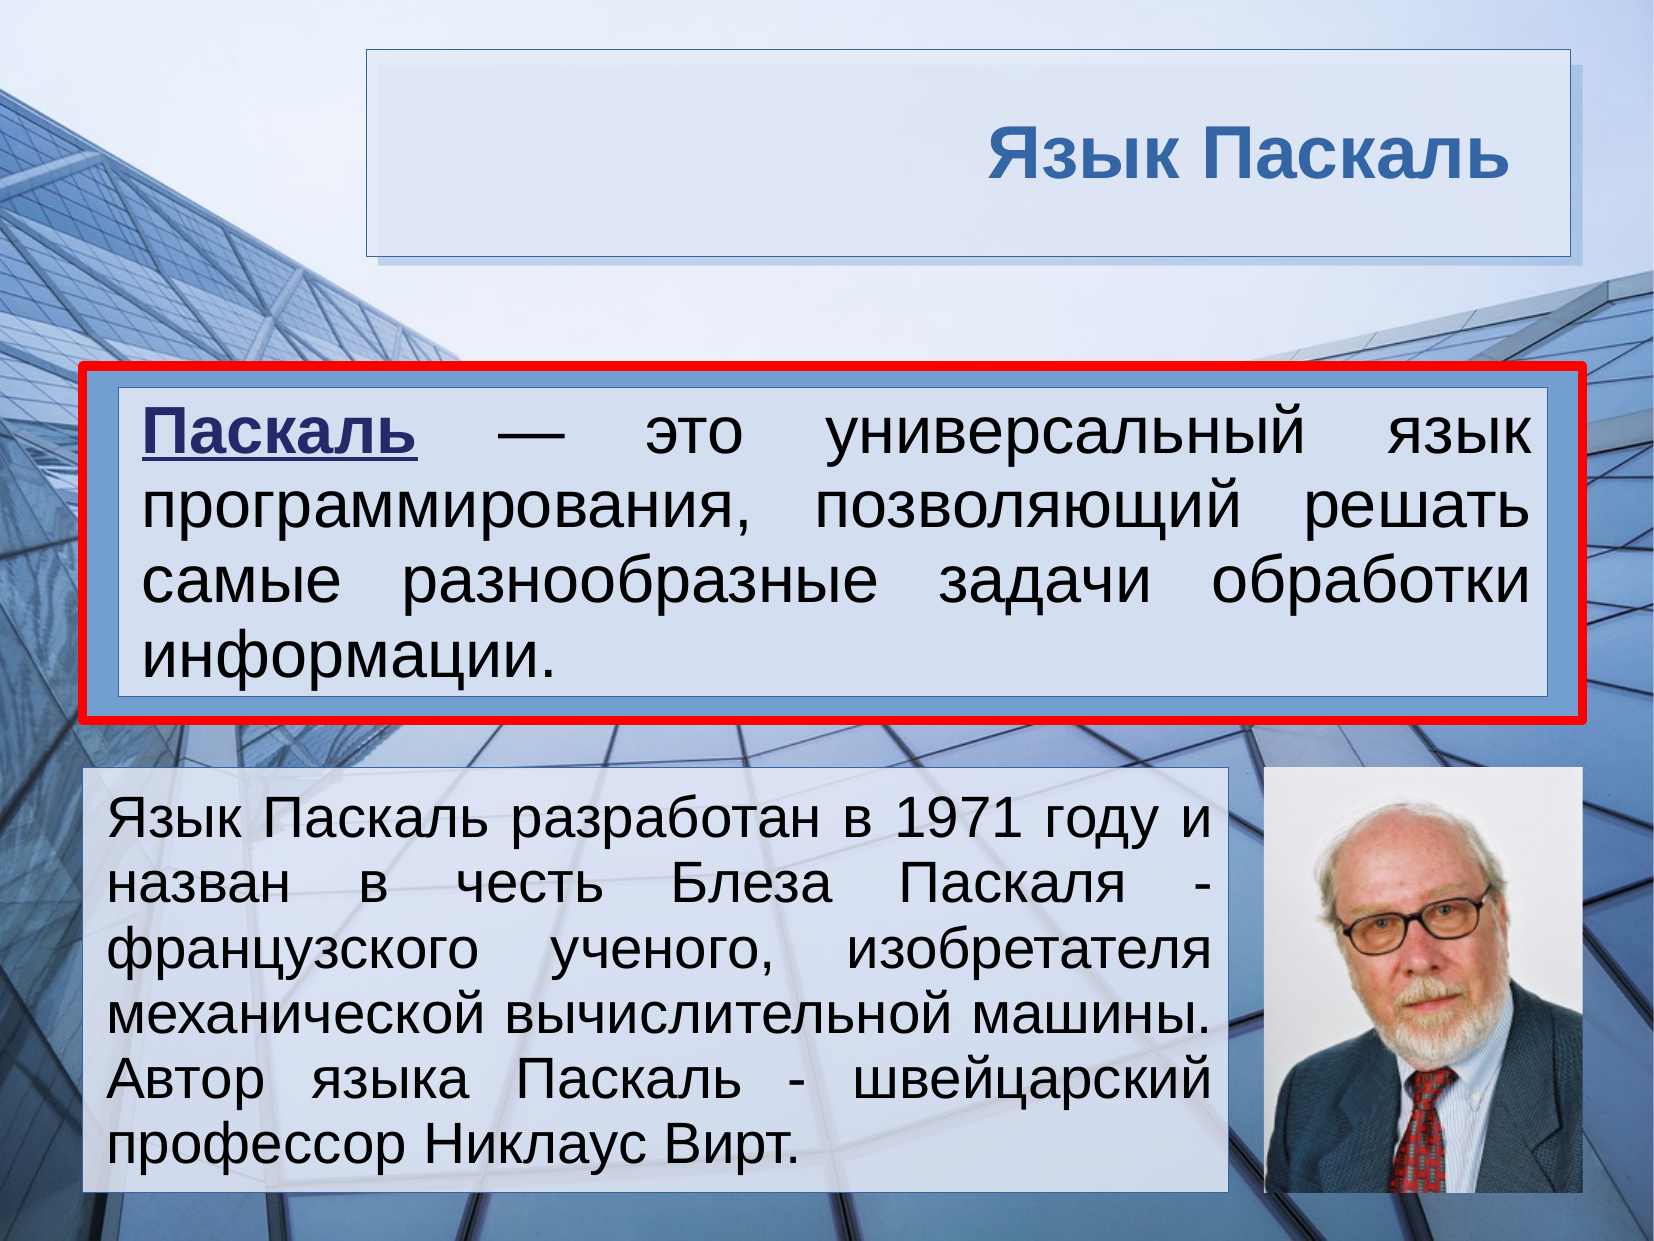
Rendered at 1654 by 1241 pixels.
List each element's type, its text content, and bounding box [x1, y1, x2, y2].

text_box Язык Паскаль разработан в 1971 году и назван в честь Блеза Паскаля - французского ученого, изобретателя механической вычислительной машины. Автор языка Паскаль - швейцарский профессор Никлаус Вирт. [82, 767, 1229, 1193]
title Язык Паскаль [366, 49, 1571, 257]
picture [0, 0, 1654, 1241]
text_box [82, 366, 1583, 721]
text_box Паскаль — это универсальный язык программирования, позволяющий решать самые разнообразные задачи обработки информации. [118, 387, 1548, 697]
text_box [377, 64, 1583, 266]
